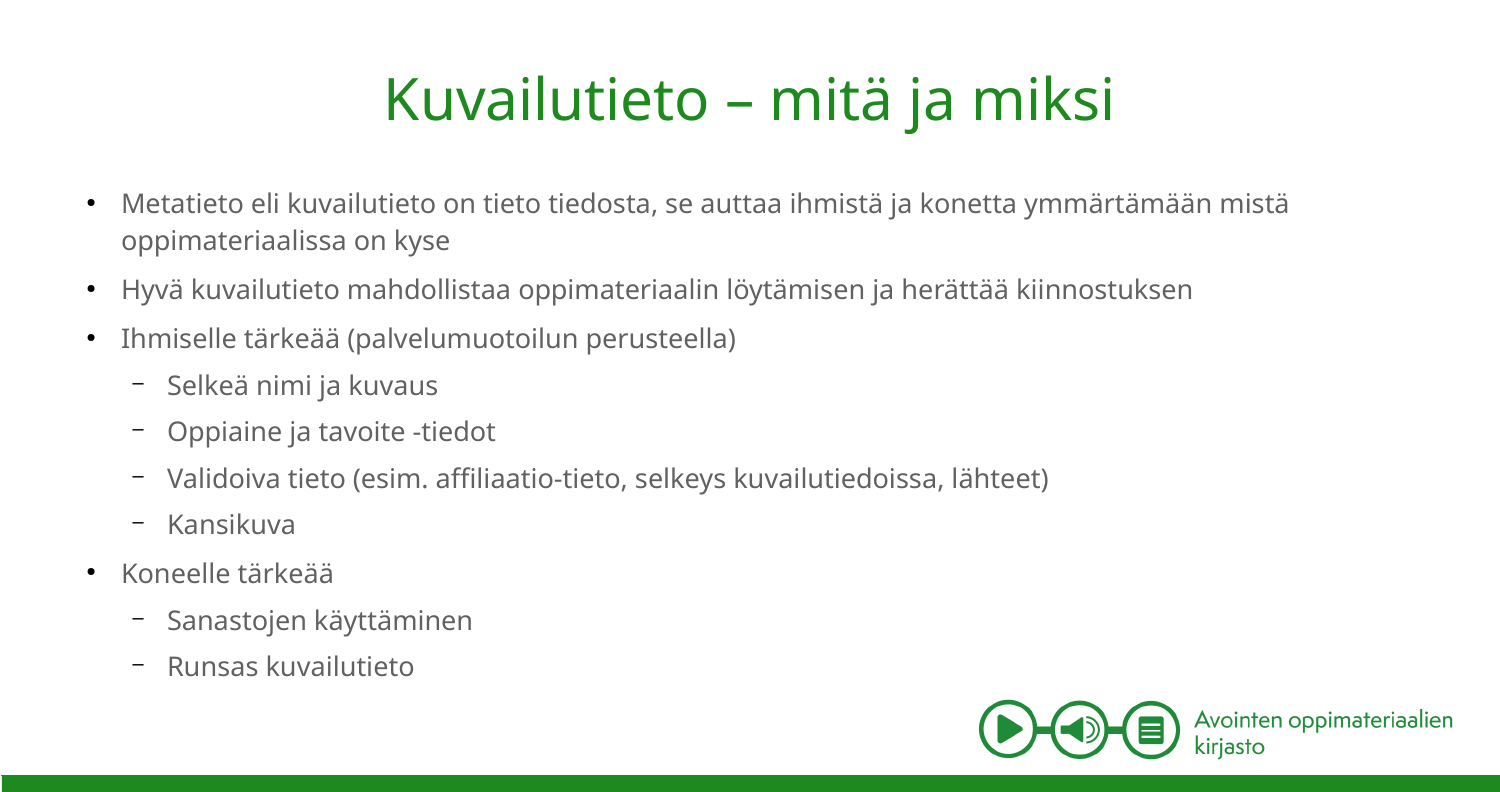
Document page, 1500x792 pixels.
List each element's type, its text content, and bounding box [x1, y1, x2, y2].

picture [942, 659, 1500, 775]
title Kuvailutieto – mitä ja miksi [75, 31, 1425, 164]
list Metatieto eli kuvailutieto on tieto tiedosta, se auttaa ihmistä ja konetta ymmärtämään mistä oppimateriaalissa on kyse Hyvä kuvailutieto mahdollistaa oppimateriaalin löytämisen ja herättää kiinnostuksen Ihmiselle tärkeää (palvelumuotoilun perusteella) Selkeä nimi ja kuvaus Oppiaine ja tavoite -tiedot Validoiva tieto (esim. affiliaatio-tieto, selkeys kuvailutiedoissa, lähteet) Kansikuva Koneelle tärkeää Sanastojen käyttäminen Runsas kuvailutieto [75, 185, 1425, 686]
